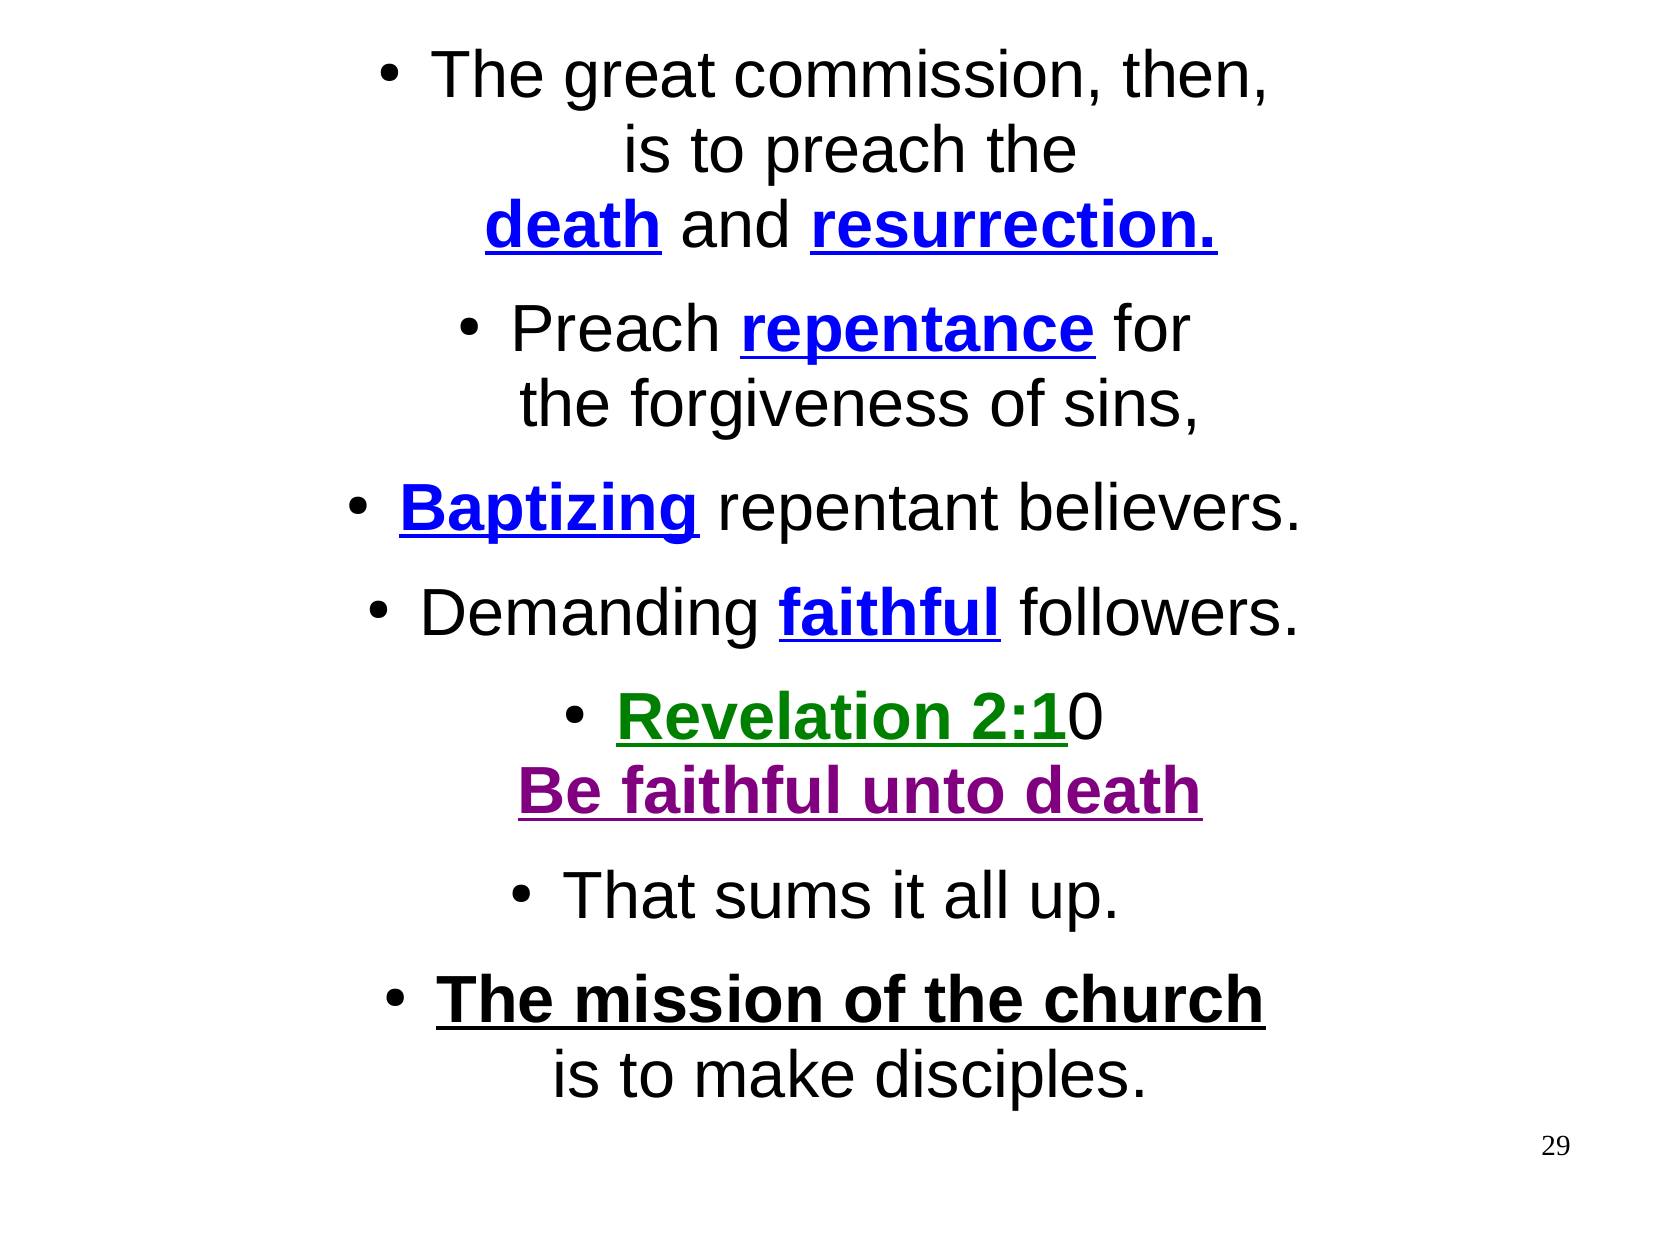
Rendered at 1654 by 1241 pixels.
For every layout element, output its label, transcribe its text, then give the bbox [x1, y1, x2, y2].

list The great commission, then, is to preach the death and resurrection. Preach repentance for the forgiveness of sins, Baptizing repentant believers. Demanding faithful followers. Revelation 2:10 Be faithful unto death That sums it all up. The mission of the church is to make disciples. [37, 37, 1613, 1201]
